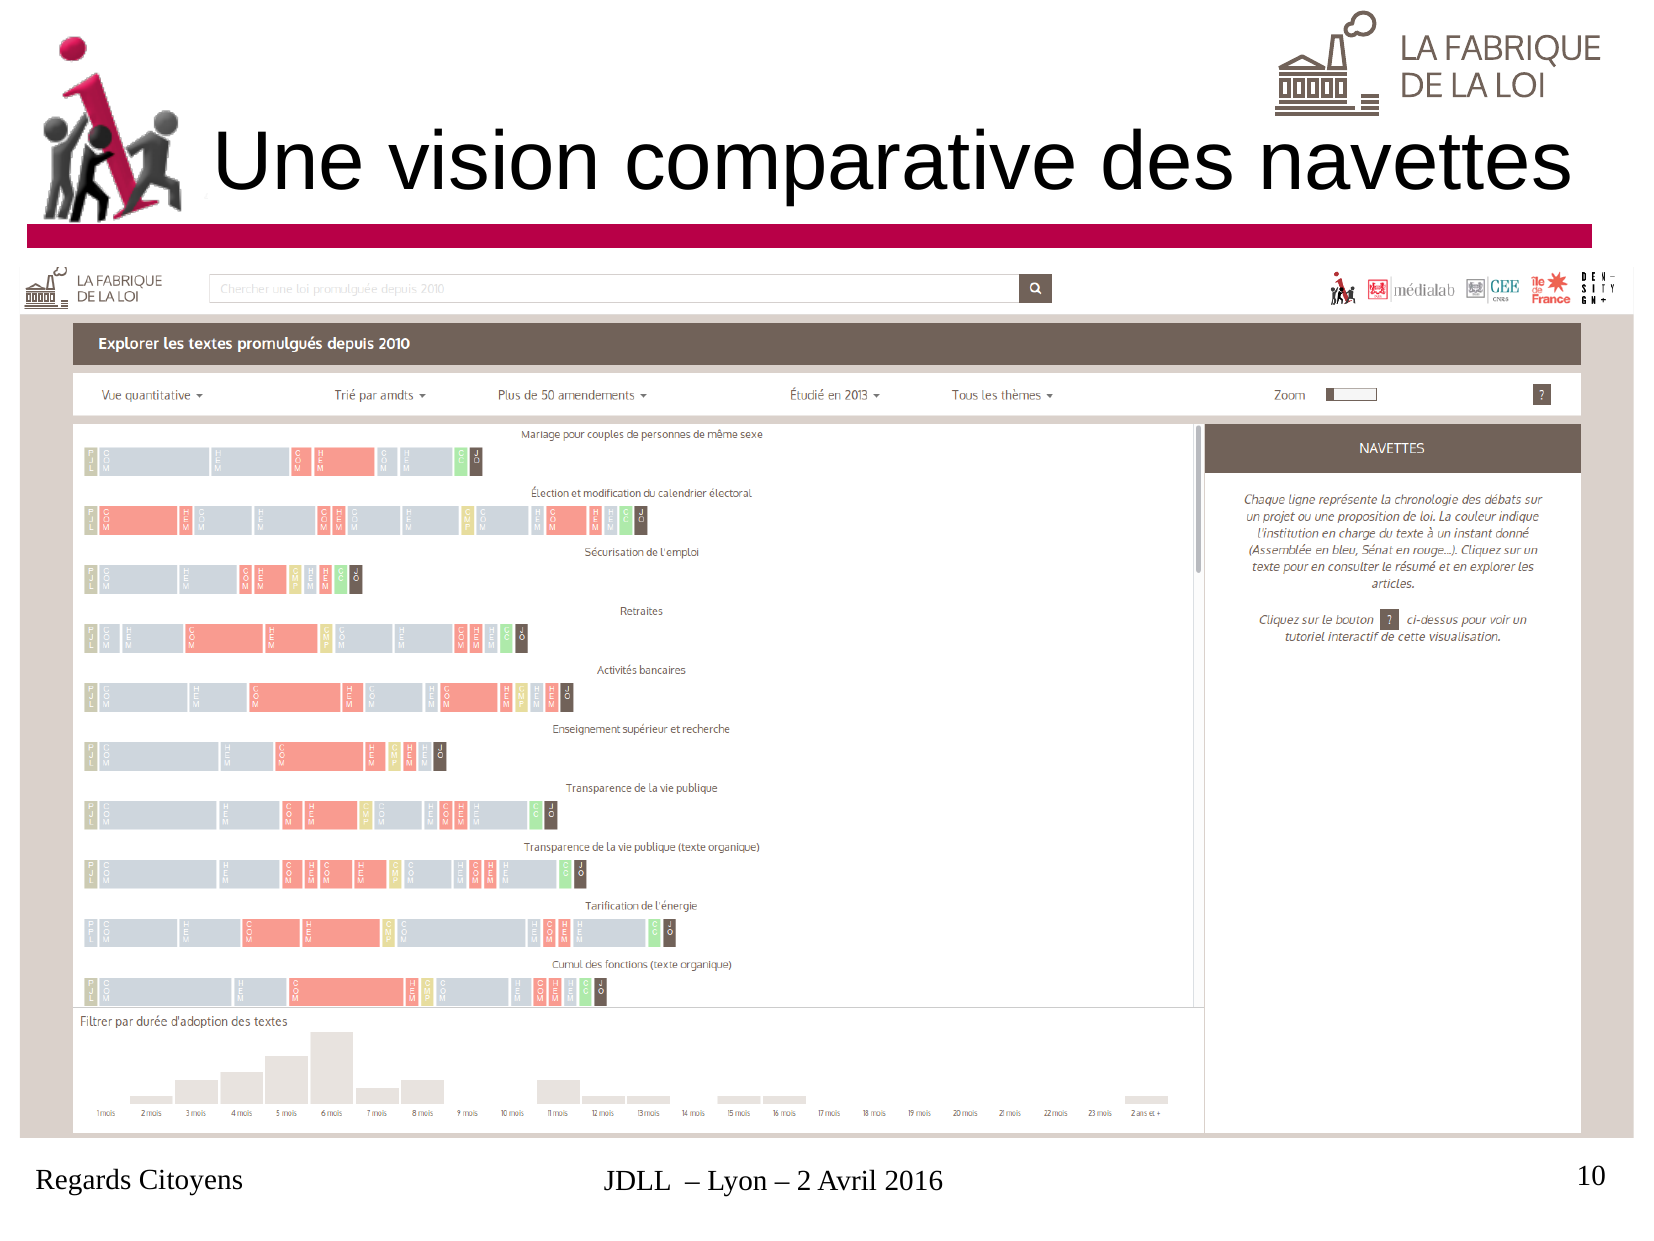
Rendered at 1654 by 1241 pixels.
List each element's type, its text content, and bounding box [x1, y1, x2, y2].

picture [27, 31, 208, 224]
picture [19, 267, 1634, 1138]
title Une vision comparative des navettes [212, 64, 1625, 258]
picture [1264, 5, 1654, 127]
